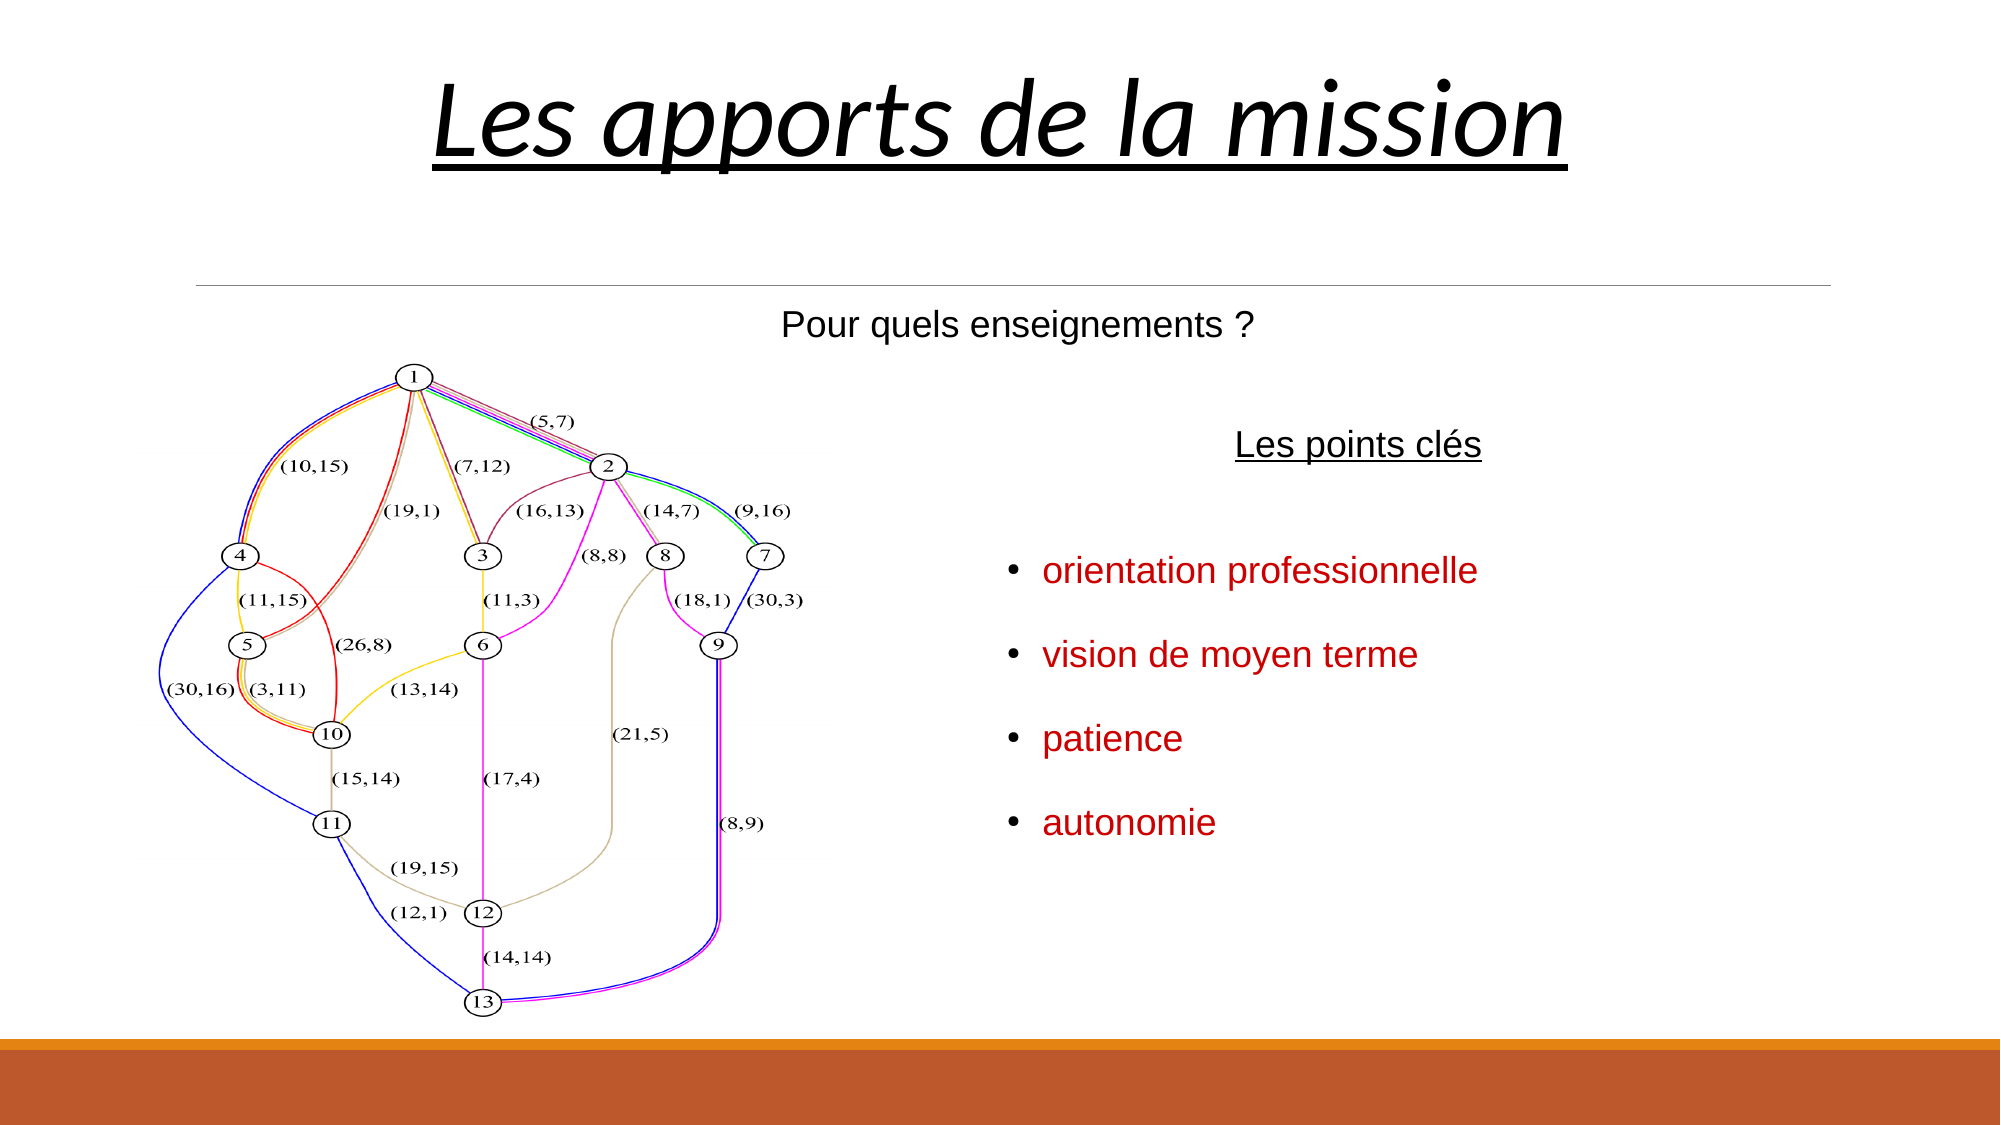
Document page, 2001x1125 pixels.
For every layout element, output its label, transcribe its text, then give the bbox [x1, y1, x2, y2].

text_box Les apports de la mission [232, 64, 1768, 217]
picture [129, 352, 834, 1028]
text_box Pour quels enseignements ? [0, 296, 2000, 353]
text_box Les points clés orientation professionnelle vision de moyen terme patience autonomie [992, 416, 1725, 852]
